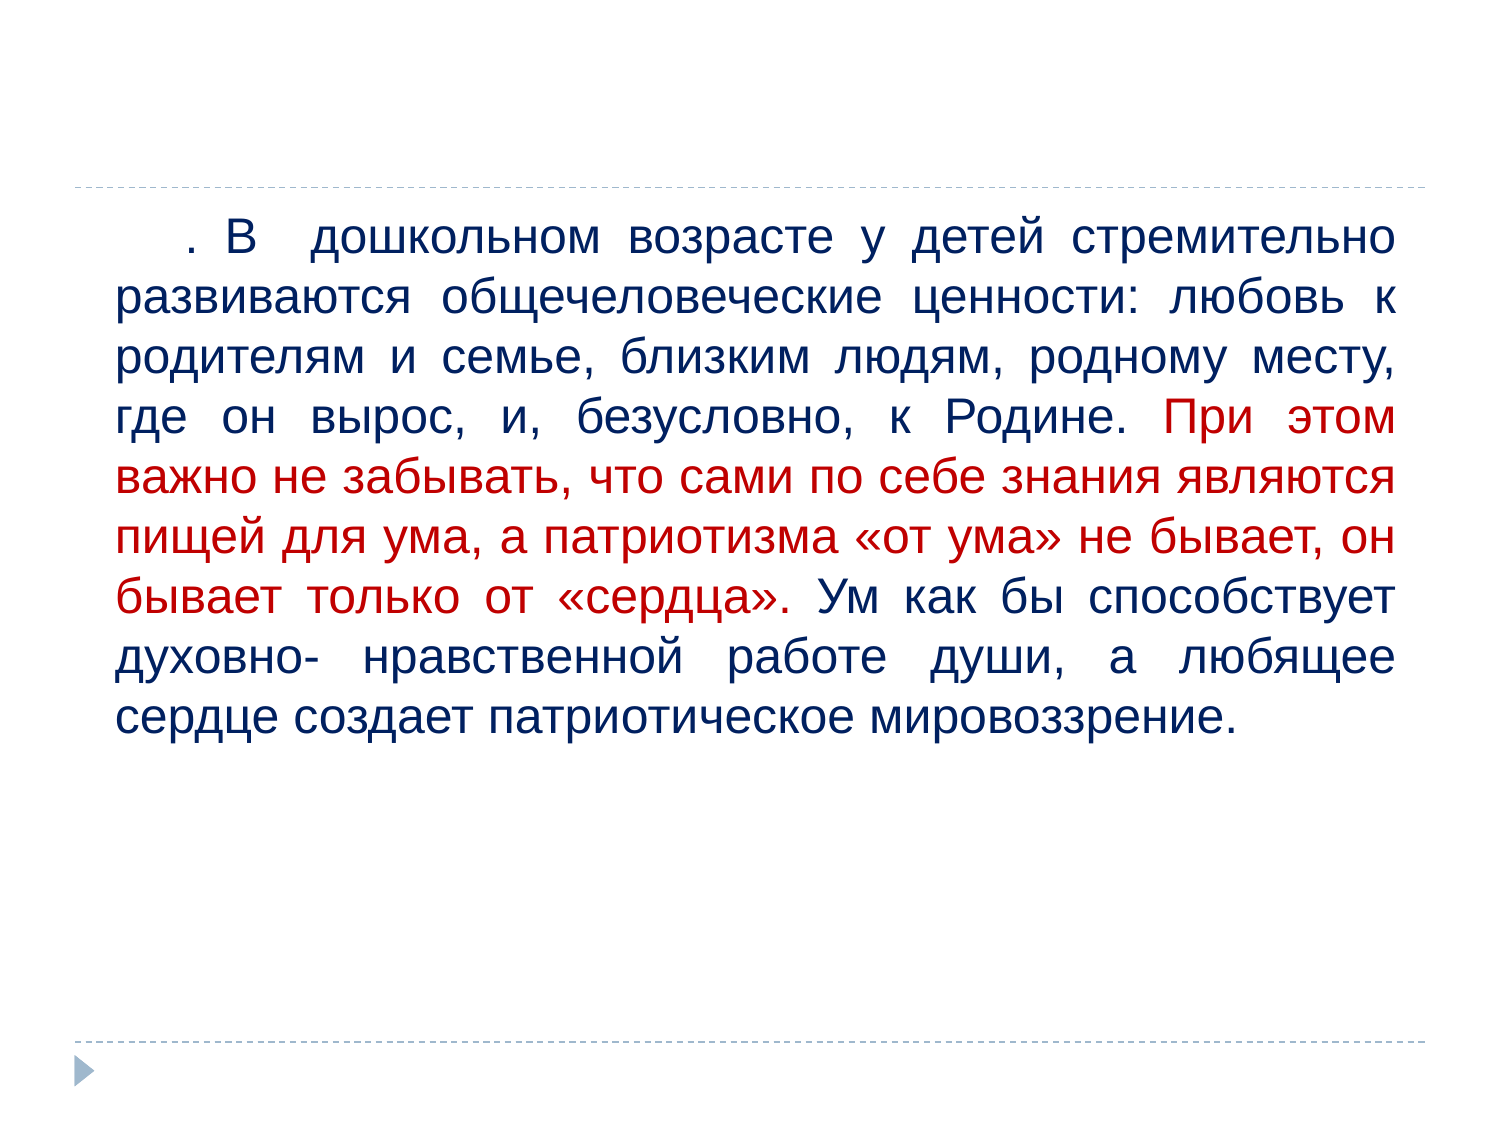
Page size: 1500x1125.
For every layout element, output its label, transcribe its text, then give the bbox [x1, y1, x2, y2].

text_box . В дошкольном возрасте у детей стремительно развиваются общечеловеческие ценности: любовь к родителям и семье, близким людям, родному месту, где он вырос, и, безусловно, к Родине. При этом важно не забывать, что сами по себе знания являются пищей для ума, а патриотизма «от ума» не бывает, он бывает только от «сердца». Ум как бы способствует духовно- нравственной работе души, а любящее сердце создает патри­отическое мировоззрение. [100, 196, 1412, 752]
